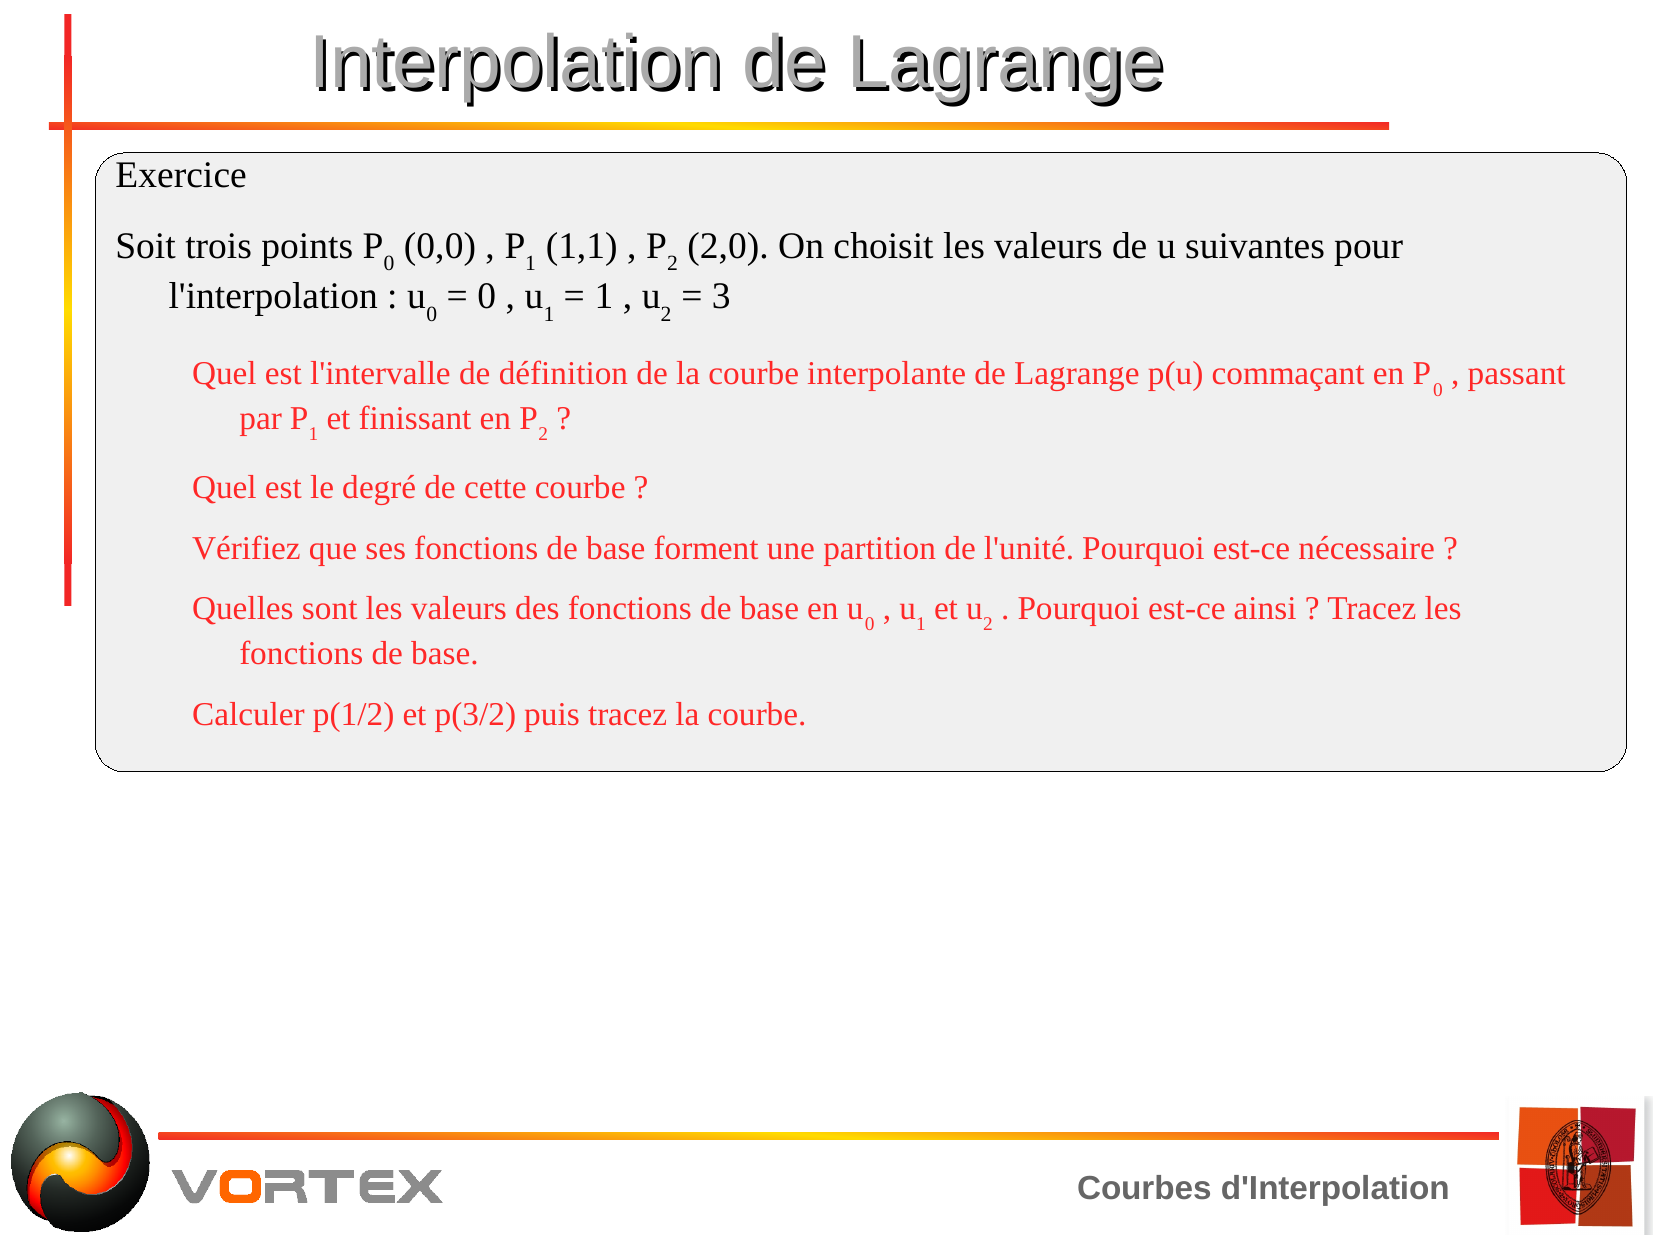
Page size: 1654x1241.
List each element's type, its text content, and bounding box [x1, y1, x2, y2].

picture [11, 1092, 443, 1232]
title Interpolation de Lagrange [82, 4, 1392, 120]
list Exercice Soit trois points P0 (0,0) , P1 (1,1) , P2 (2,0). On choisit les valeurs de u suivantes pour l'interpolation : u0 = 0 , u1 = 1 , u2 = 3 Quel est l'intervalle de définition de la courbe interpolante de Lagrange p(u) commaçant en P0 , passant par P1 et finissant en P2 ? Quel est le degré de cette courbe ? Vérifiez que ses fonctions de base forment une partition de l'unité. Pourquoi est-ce nécessaire ? Quelles sont les valeurs des fonctions de base en u0 , u1 et u2 . Pourquoi est-ce ainsi ? Tracez les fonctions de base. Calculer p(1/2) et p(3/2) puis tracez la courbe. [97, 153, 1571, 1109]
picture [1505, 1096, 1653, 1235]
text_box [122, 152, 1627, 772]
